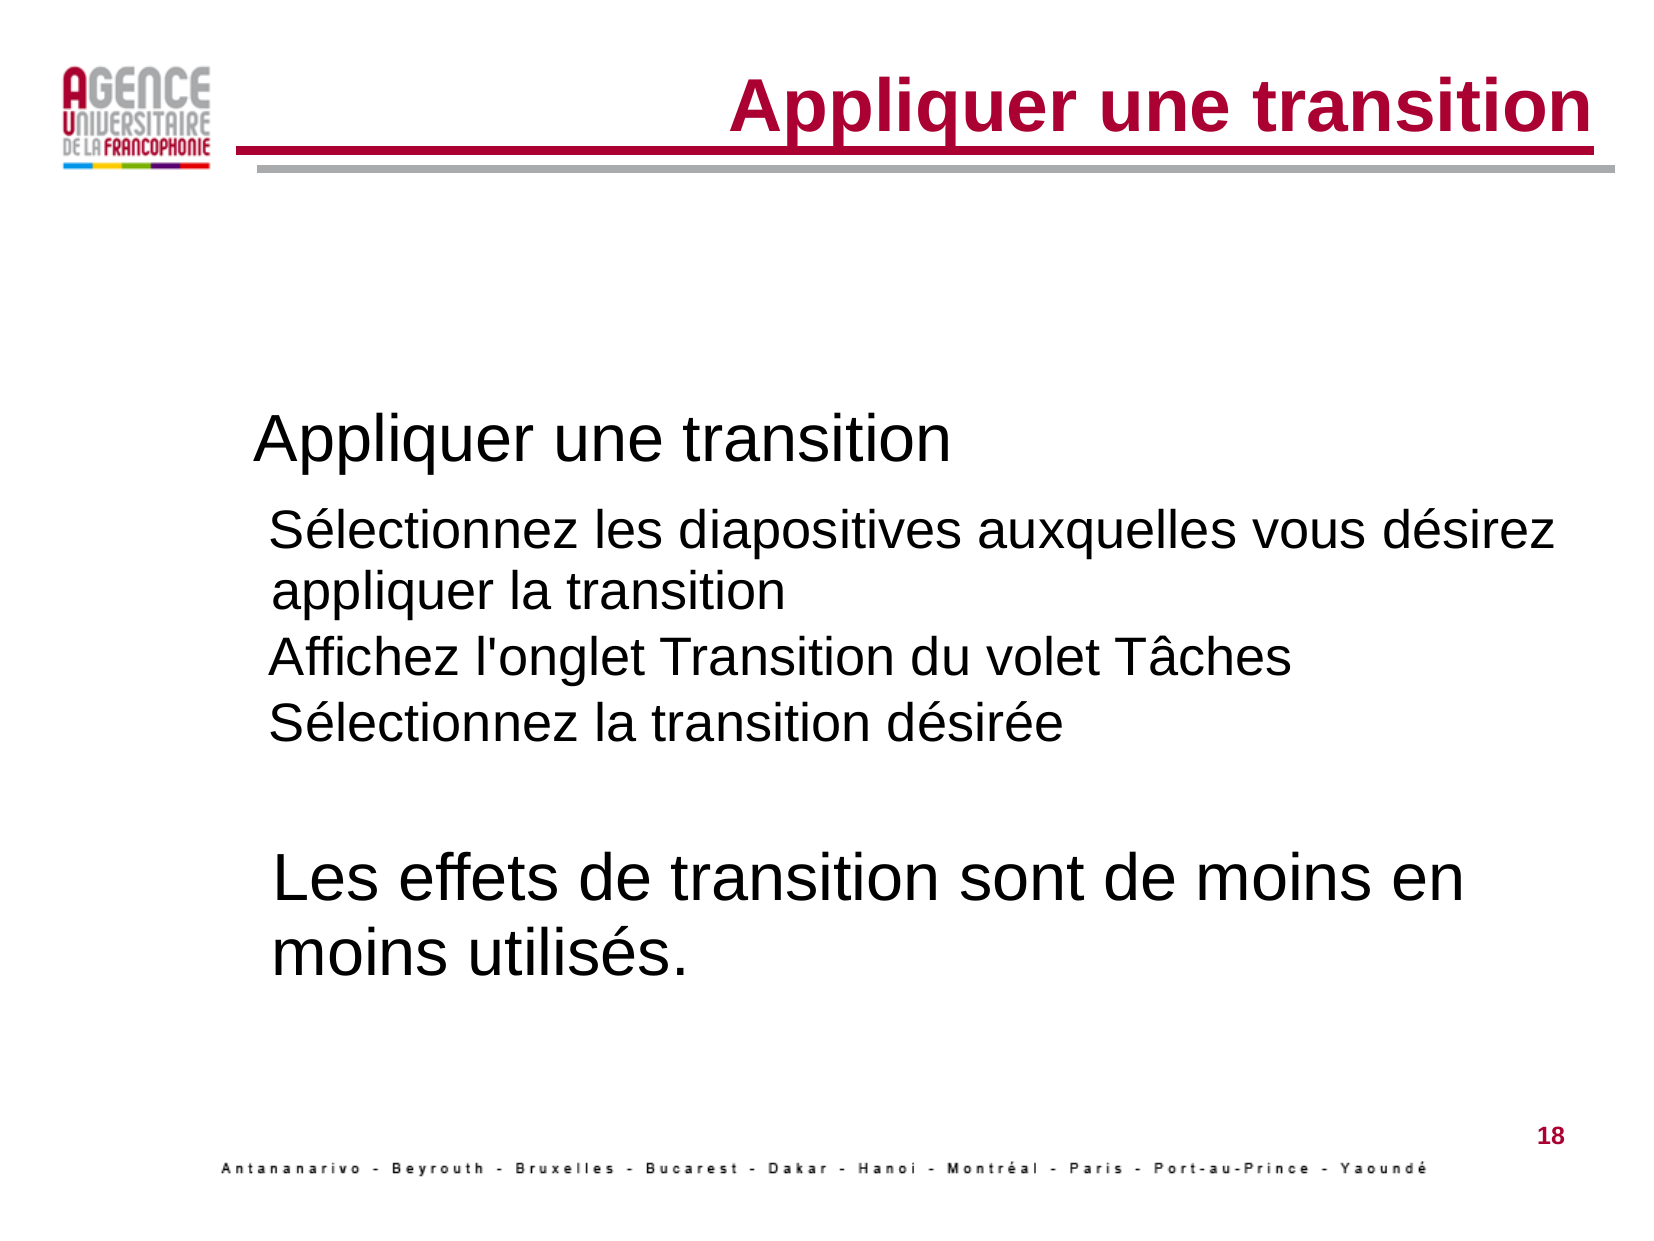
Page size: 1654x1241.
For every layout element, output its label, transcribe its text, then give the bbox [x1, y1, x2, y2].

subtitle Appliquer une transition Sélectionnez les diapositives auxquelles vous désirez appliquer la transition Affichez l'onglet Transition du volet Tâches Sélectionnez la transition désirée Les effets de transition sont de moins en moins utilisés. [236, 248, 1595, 1142]
picture [29, 29, 1625, 1241]
title Appliquer une transition [236, 63, 1595, 148]
